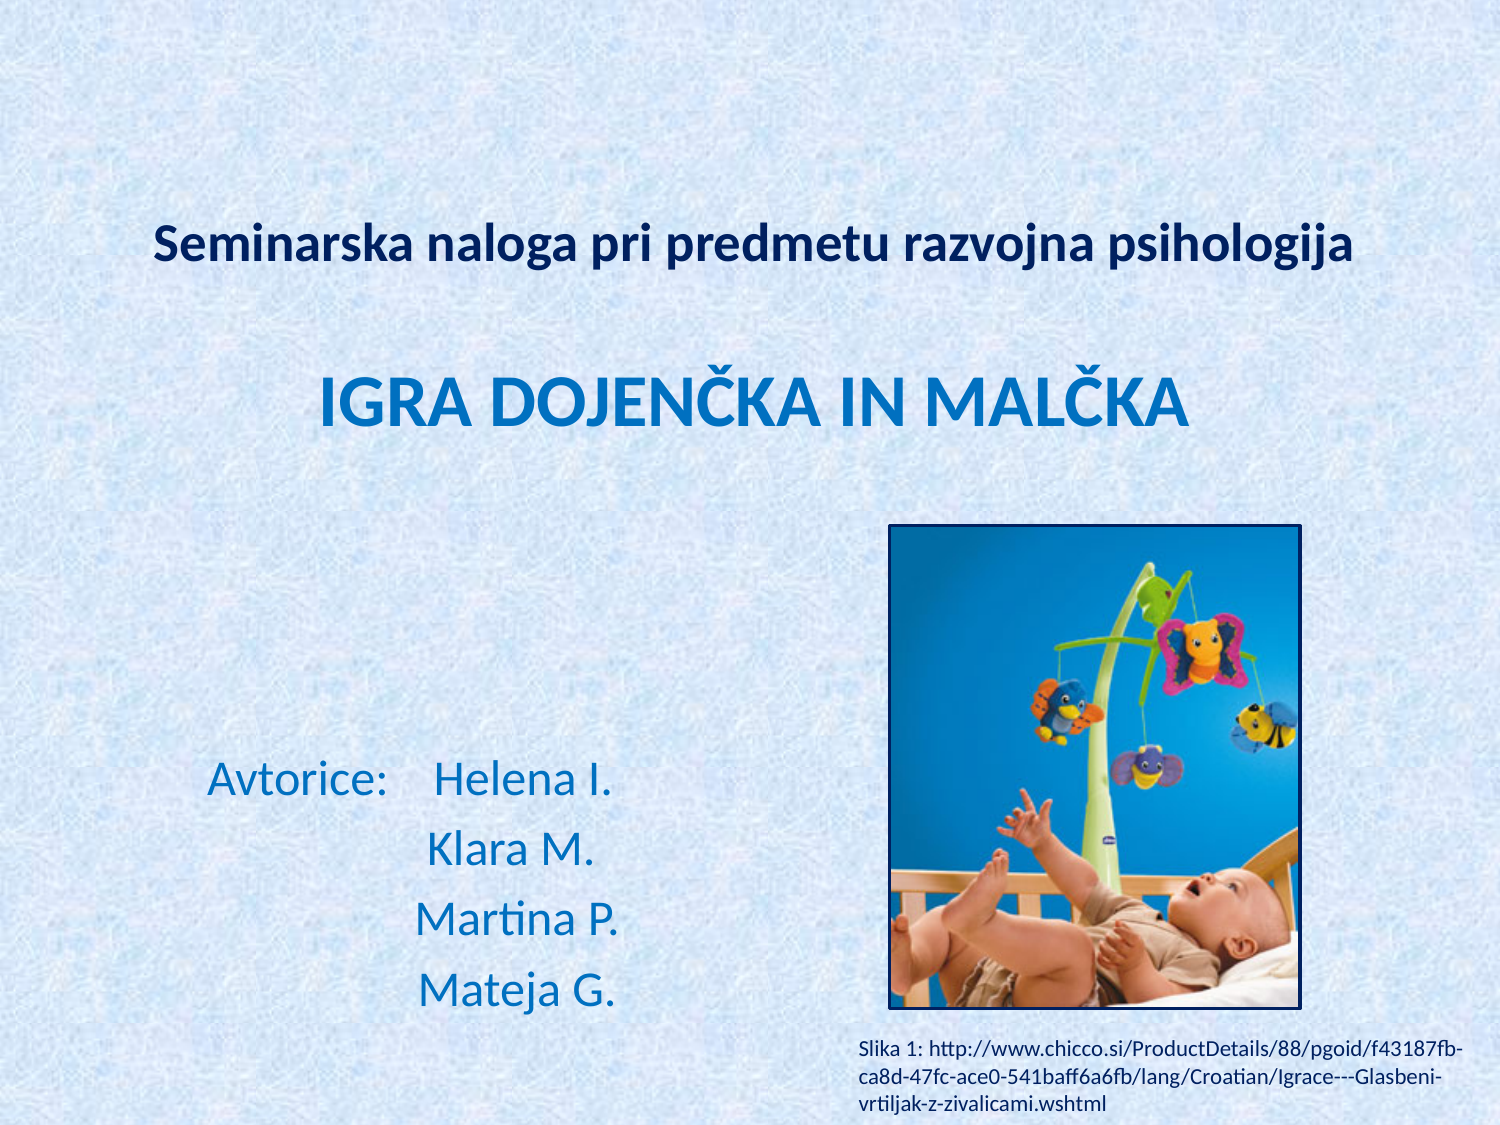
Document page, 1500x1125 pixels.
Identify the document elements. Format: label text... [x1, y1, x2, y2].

text_box Slika 1: http://www.chicco.si/ProductDetails/88/pgoid/f43187fb-ca8d-47fc-ace0-541baff6a6fb/lang/Croatian/Igrace---Glasbeni-vrtiljak-z-zivalicami.wshtml [843, 1026, 1500, 1124]
picture [0, 0, 1500, 1125]
title Seminarska naloga pri predmetu razvojna psihologija IGRA DOJENČKA IN MALČKA [117, 128, 1393, 535]
subtitle Avtorice: Helena I. Klara M. Martina P. Mateja G. [117, 738, 704, 1026]
